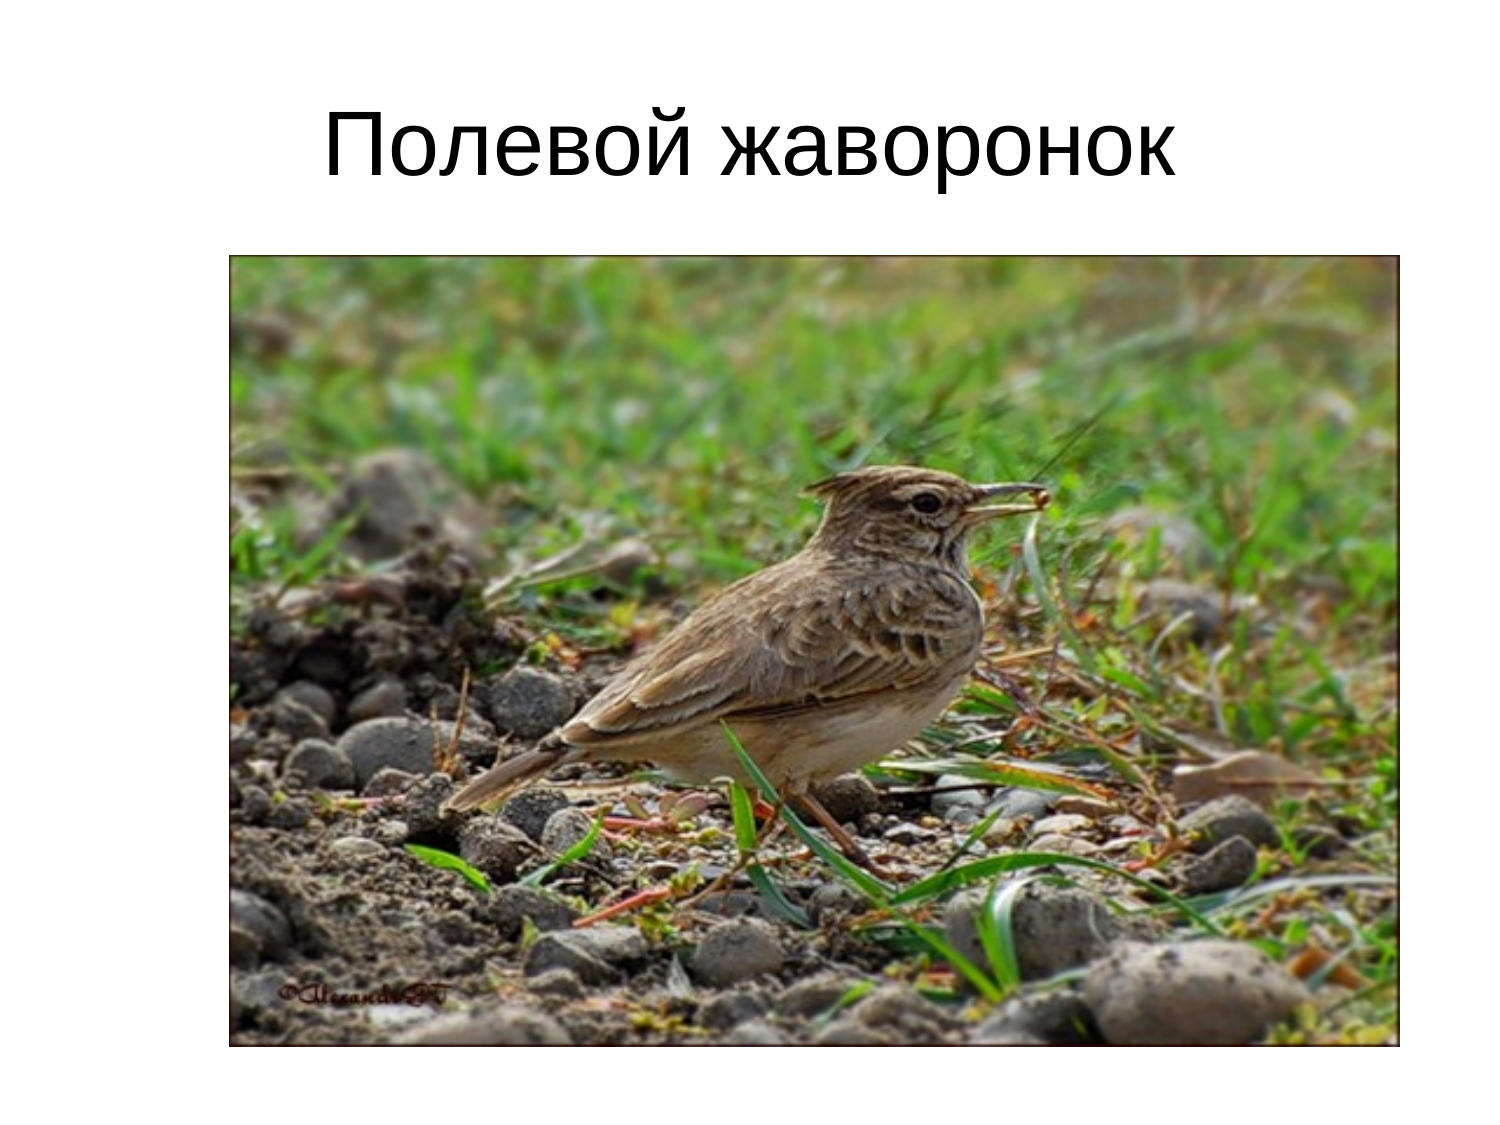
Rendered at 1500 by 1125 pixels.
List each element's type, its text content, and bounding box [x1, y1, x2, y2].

picture [229, 255, 1400, 1047]
title Полевой жаворонок [75, 45, 1426, 233]
